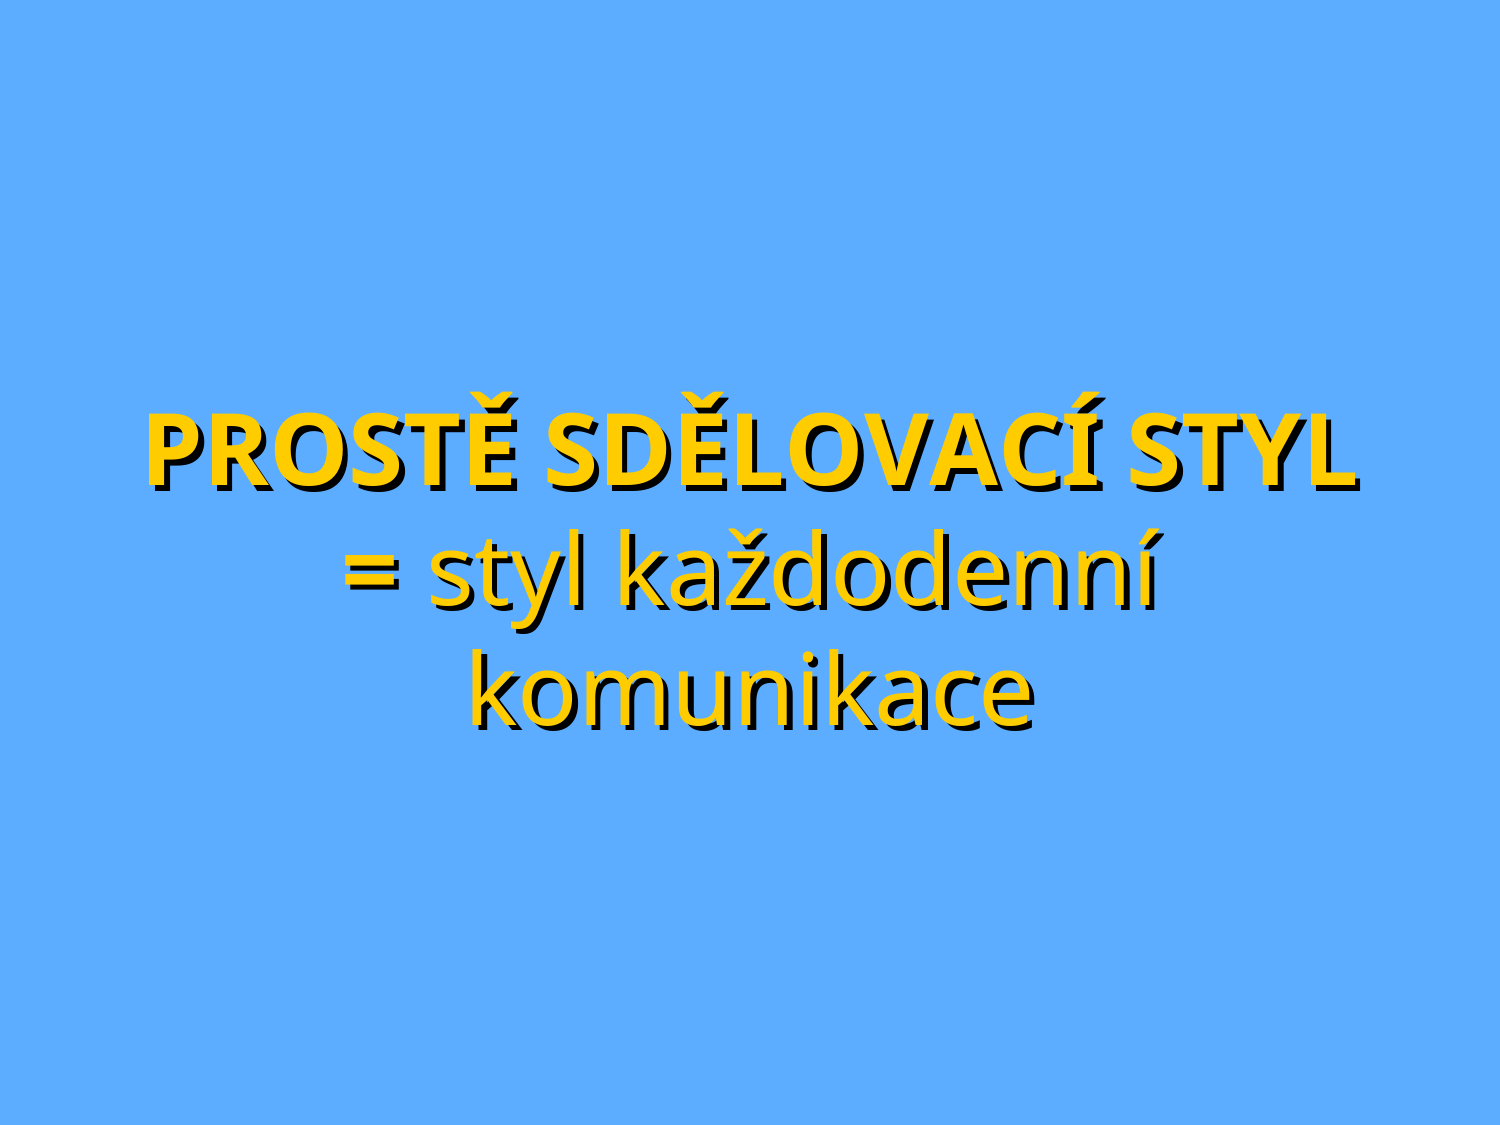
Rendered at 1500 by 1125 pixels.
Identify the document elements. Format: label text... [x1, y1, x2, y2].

title PROSTĚ SDĚLOVACÍ STYL = styl každodenní komunikace [112, 274, 1388, 856]
